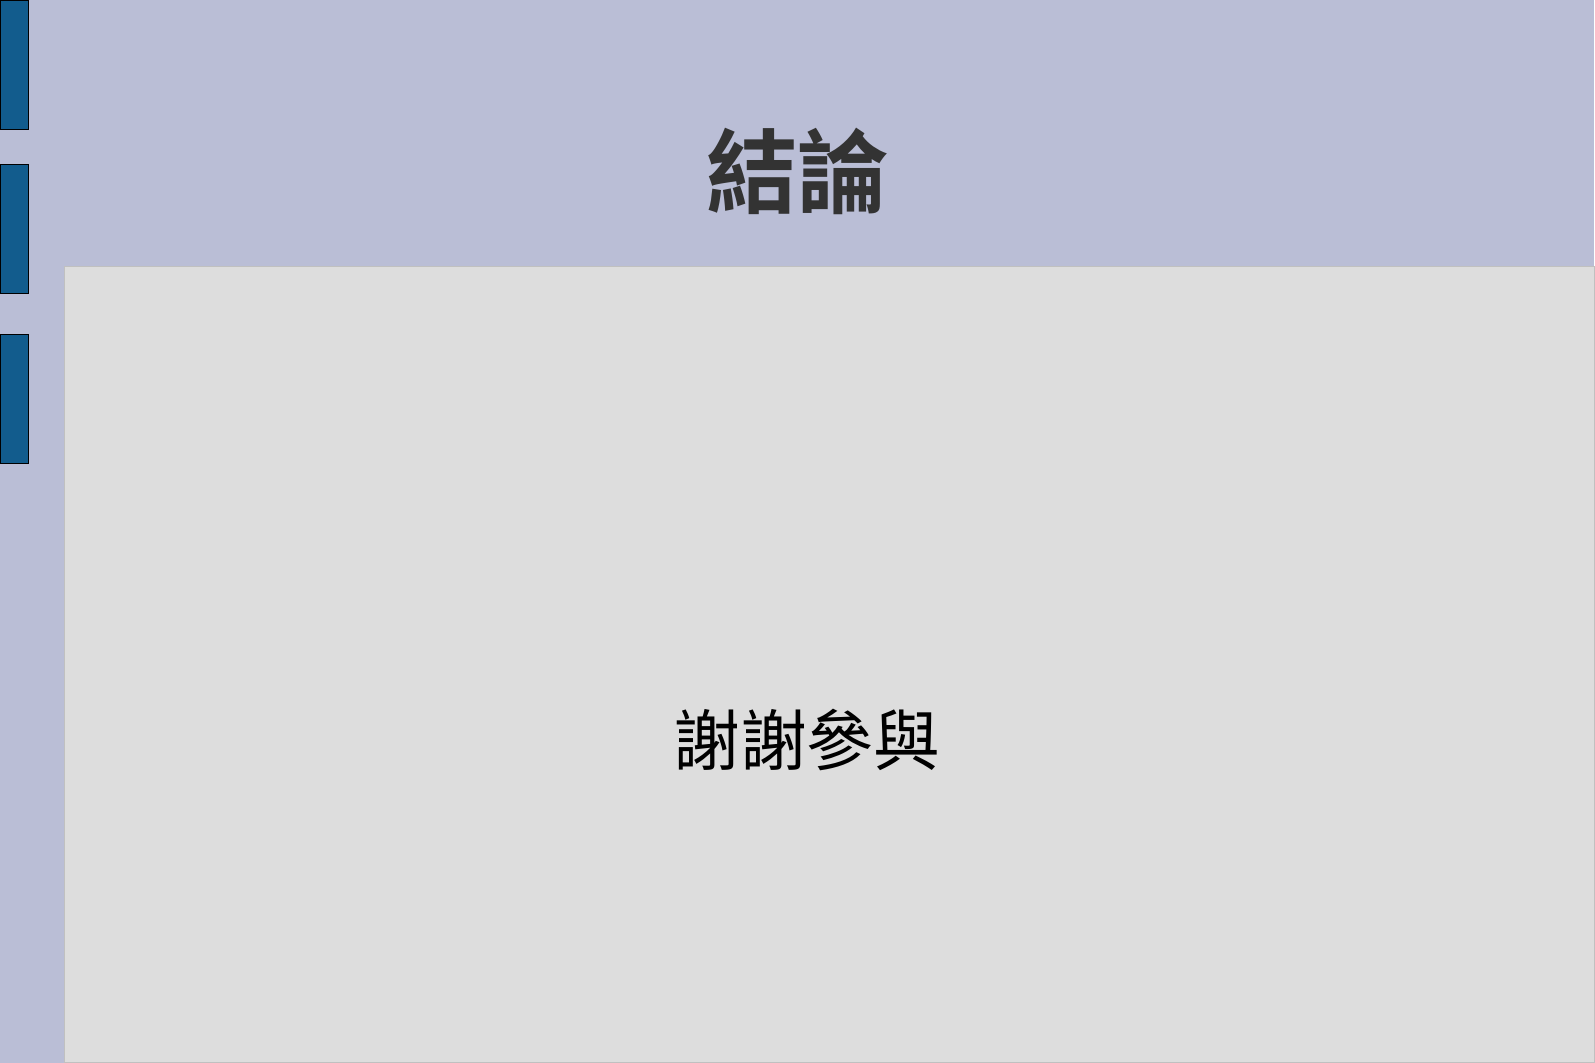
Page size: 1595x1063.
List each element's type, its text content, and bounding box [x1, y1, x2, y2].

list 謝謝參與 [117, 295, 1479, 966]
title 結論 [117, 78, 1479, 256]
